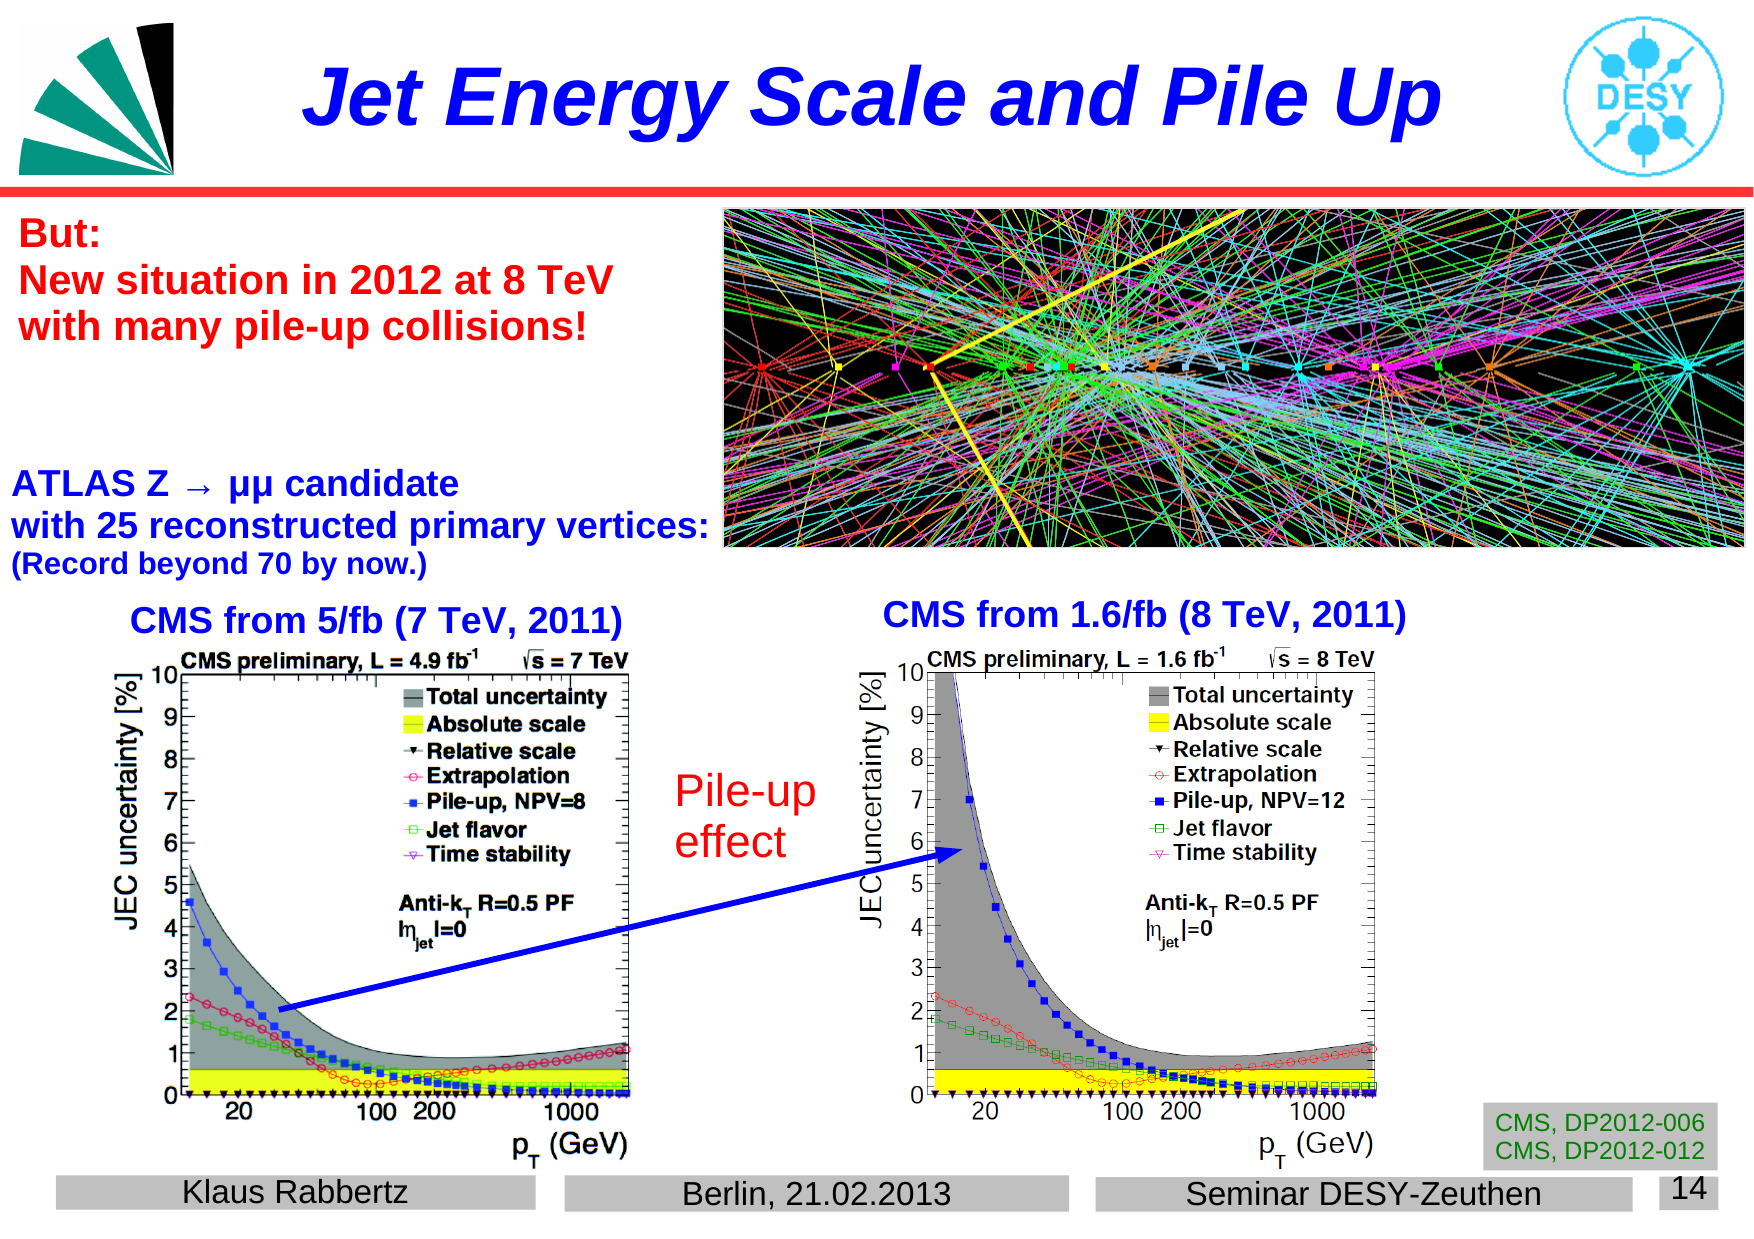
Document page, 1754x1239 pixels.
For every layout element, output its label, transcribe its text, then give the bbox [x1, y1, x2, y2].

text_box ATLAS Z → μμ candidate with 25 reconstructed primary vertices: (Record beyond 70 by now.) [0, 456, 723, 588]
text_box CMS, DP2012-006 CMS, DP2012-012 [1483, 1102, 1718, 1171]
text_box Pile-up effect [662, 759, 830, 874]
text_box CMS from 5/fb (7 TeV, 2011) [118, 593, 636, 648]
picture [848, 645, 1382, 1172]
picture [107, 643, 636, 1171]
text_box CMS from 1.6/fb (8 TeV, 2011) [870, 587, 1420, 642]
picture [1559, 12, 1729, 182]
picture [722, 207, 1746, 548]
text_box But: New situation in 2012 at 8 TeV with many pile-up collisions! [6, 204, 628, 356]
picture [19, 23, 174, 177]
title Jet Energy Scale and Pile Up [220, 4, 1525, 190]
